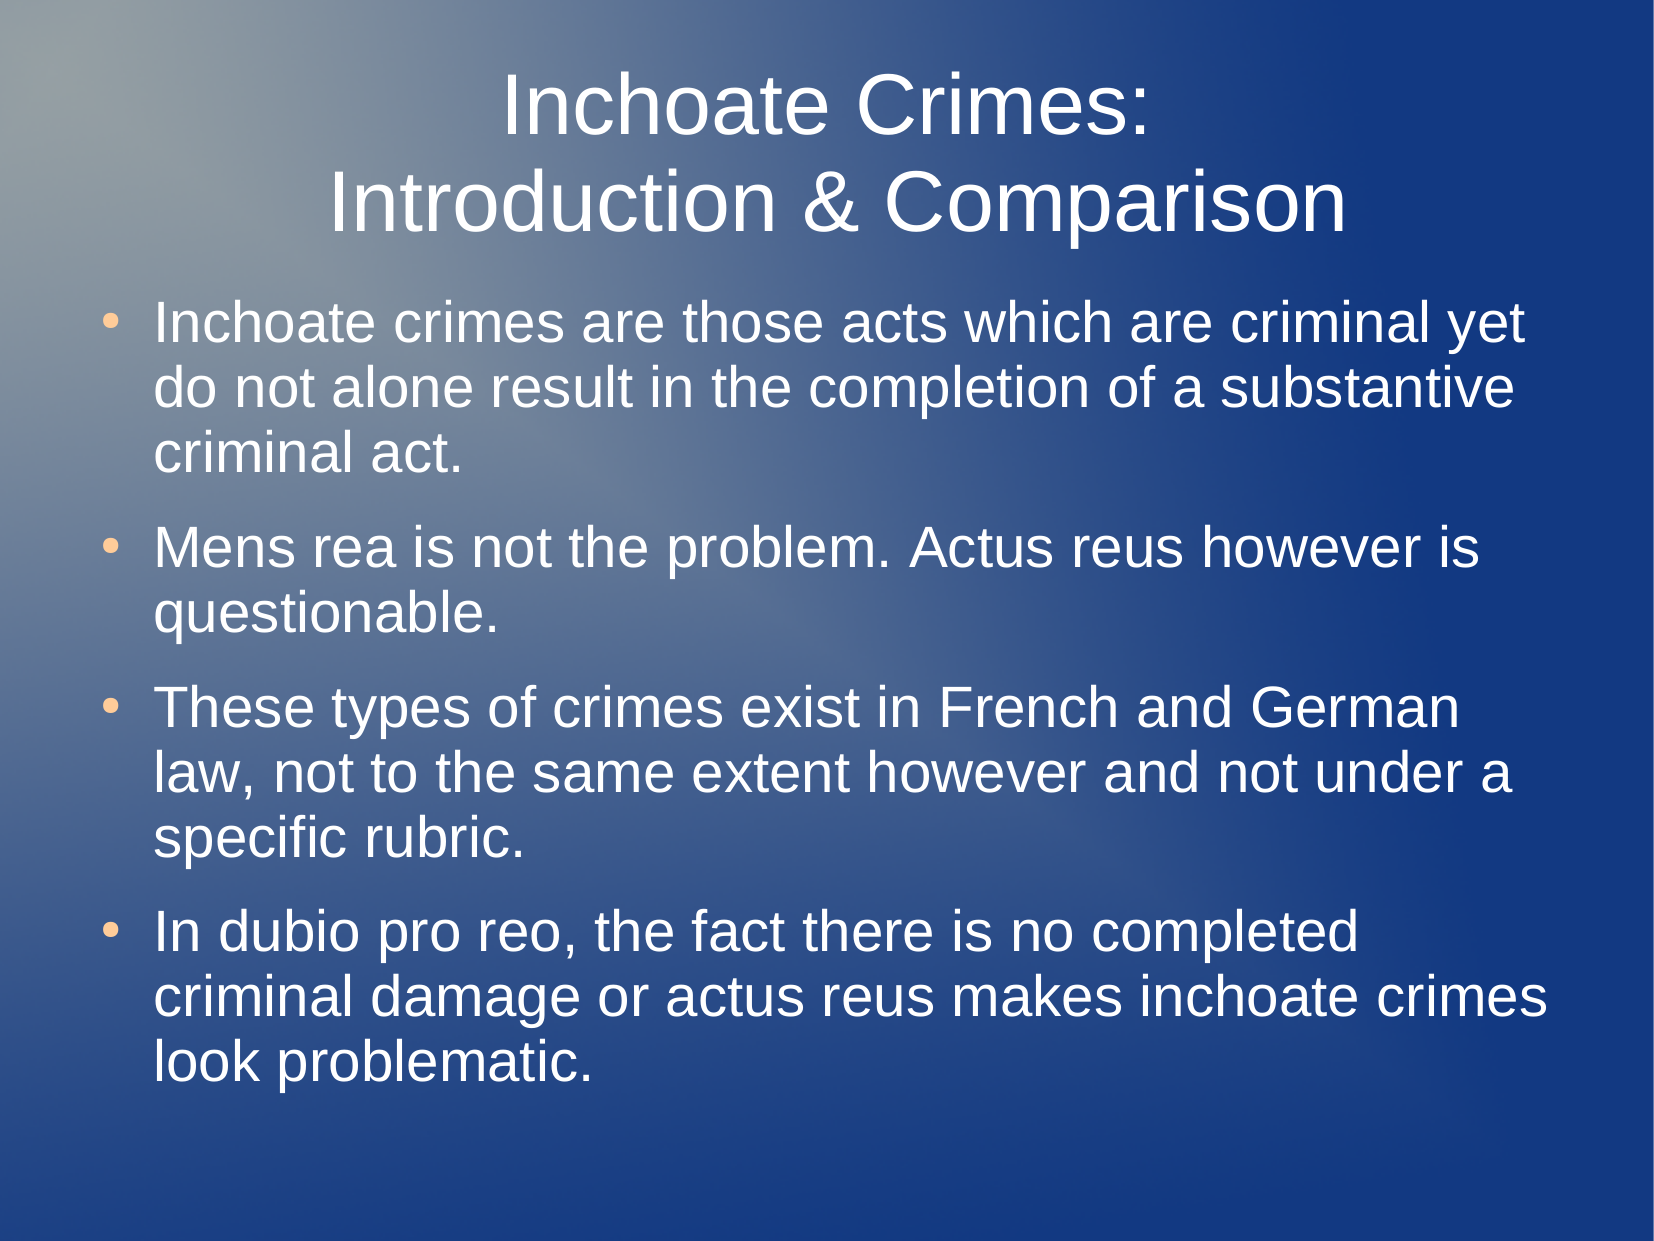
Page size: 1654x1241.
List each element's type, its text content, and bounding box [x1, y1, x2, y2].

list Inchoate crimes are those acts which are criminal yet do not alone result in the completion of a substantive criminal act. Mens rea is not the problem. Actus reus however is questionable. These types of crimes exist in French and German law, not to the same extent however and not under a specific rubric. In dubio pro reo, the fact there is no completed criminal damage or actus reus makes inchoate crimes look problematic. [82, 290, 1571, 1109]
picture [0, 0, 1654, 1241]
title Inchoate Crimes: Introduction & Comparison [82, 49, 1571, 257]
